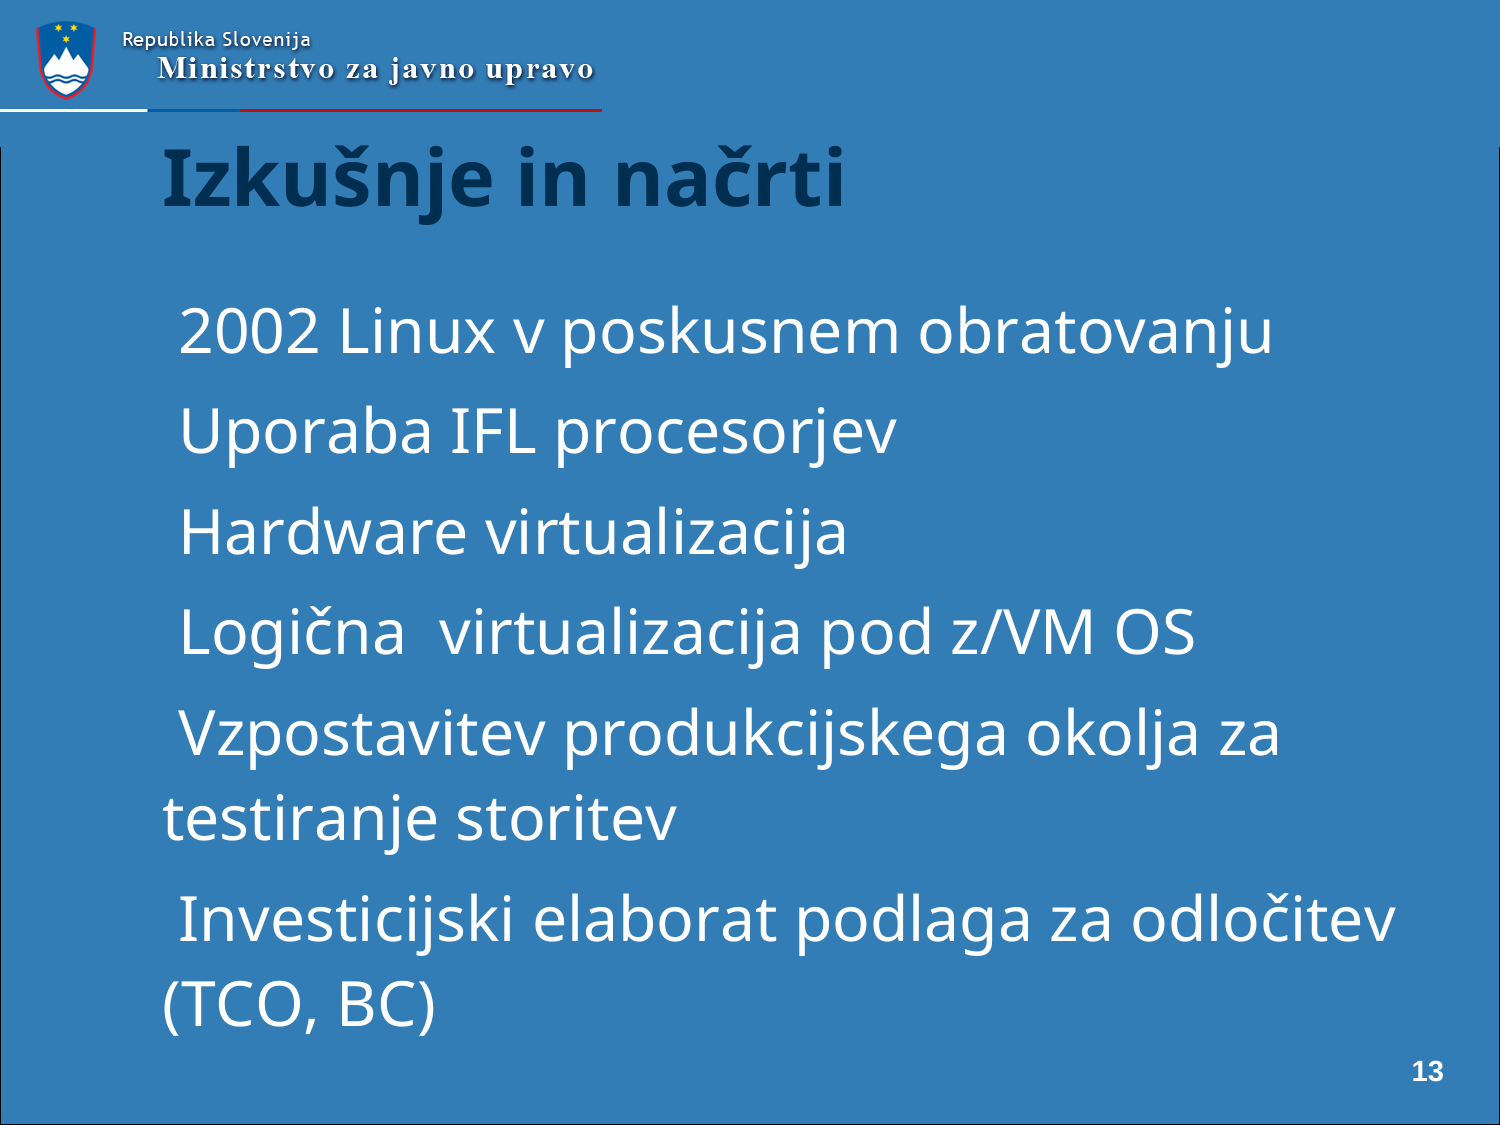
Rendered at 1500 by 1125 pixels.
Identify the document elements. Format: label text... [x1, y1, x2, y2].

list 2002 Linux v poskusnem obratovanju Uporaba IFL procesorjev Hardware virtualizacija Logična virtualizacija pod z/VM OS Vzpostavitev produkcijskega okolja za testiranje storitev Investicijski elaborat podlaga za odločitev (TCO, BC) [147, 278, 1459, 1006]
title Izkušnje in načrti [147, 113, 1459, 254]
picture [0, 0, 1500, 147]
